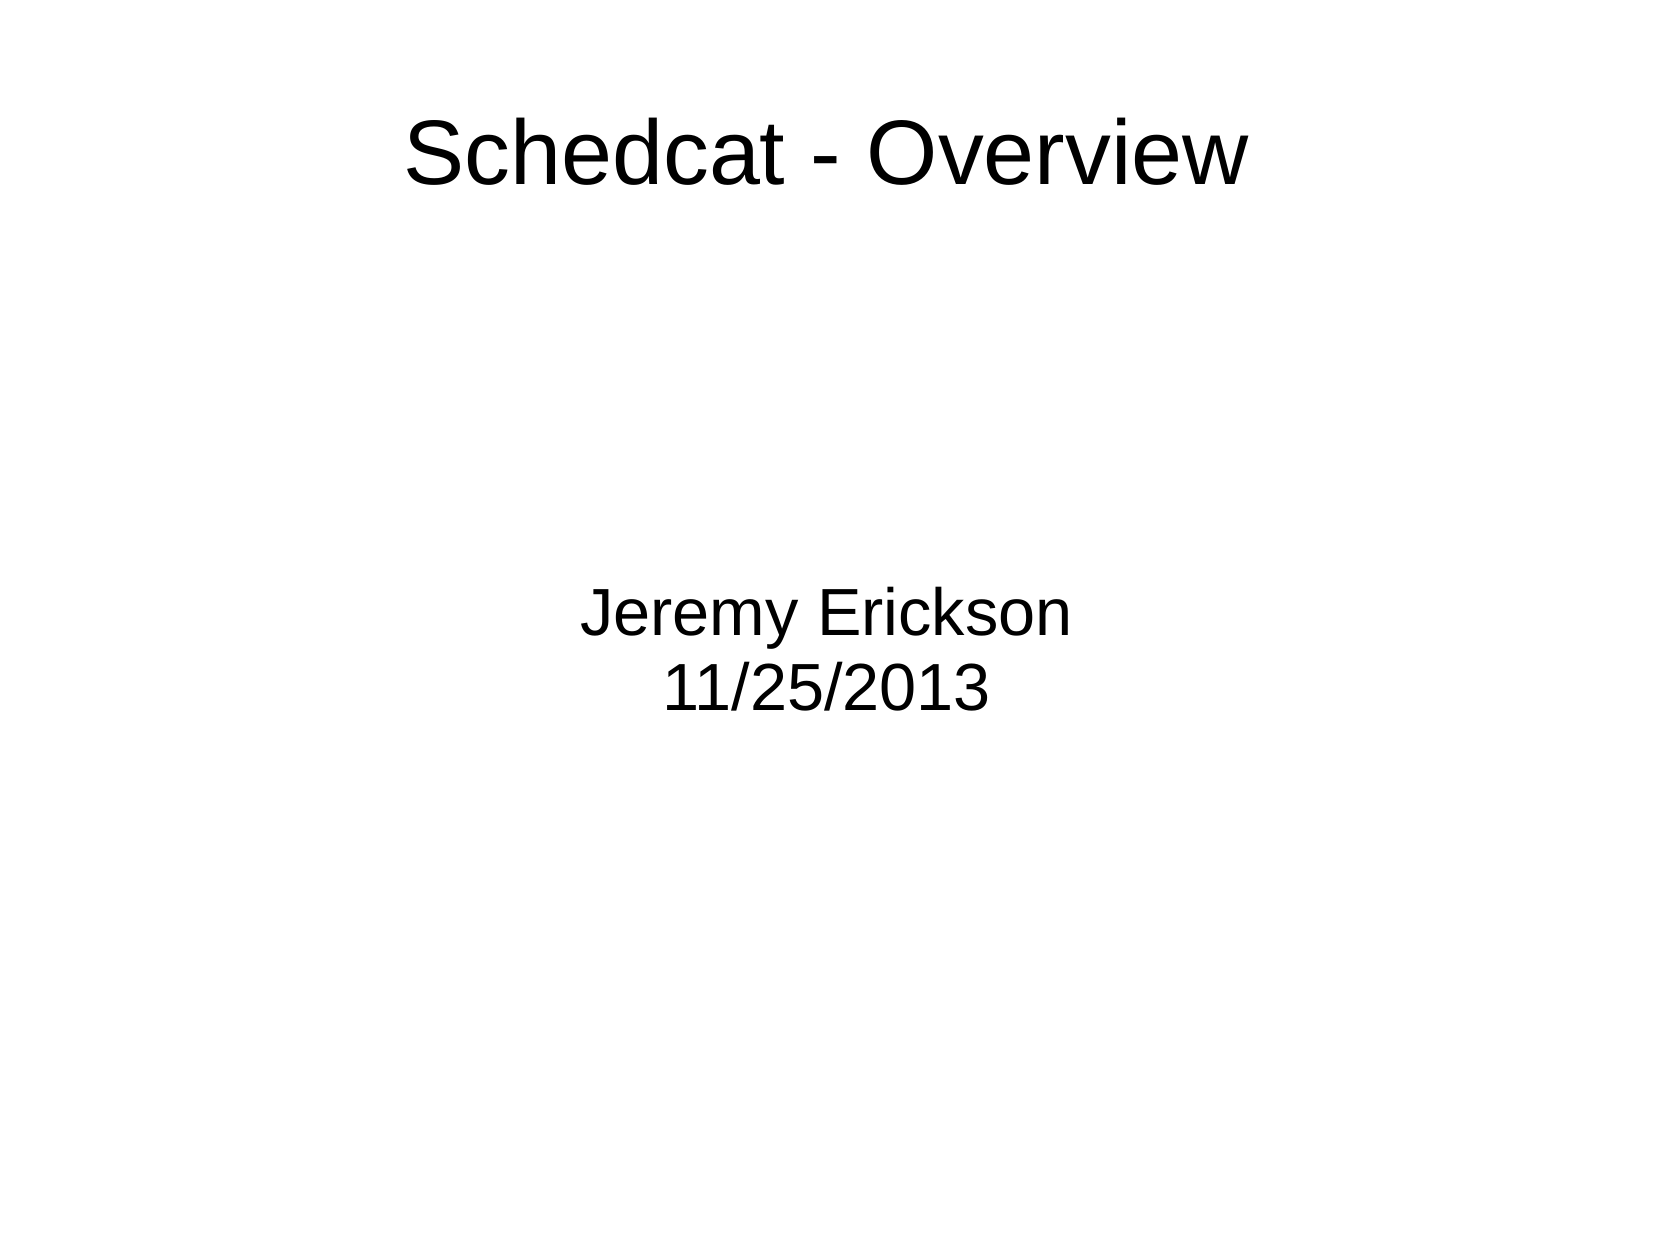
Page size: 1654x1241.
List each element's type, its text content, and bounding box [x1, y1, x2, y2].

title Schedcat - Overview [82, 49, 1571, 257]
subtitle Jeremy Erickson 11/25/2013 [82, 290, 1571, 1010]
